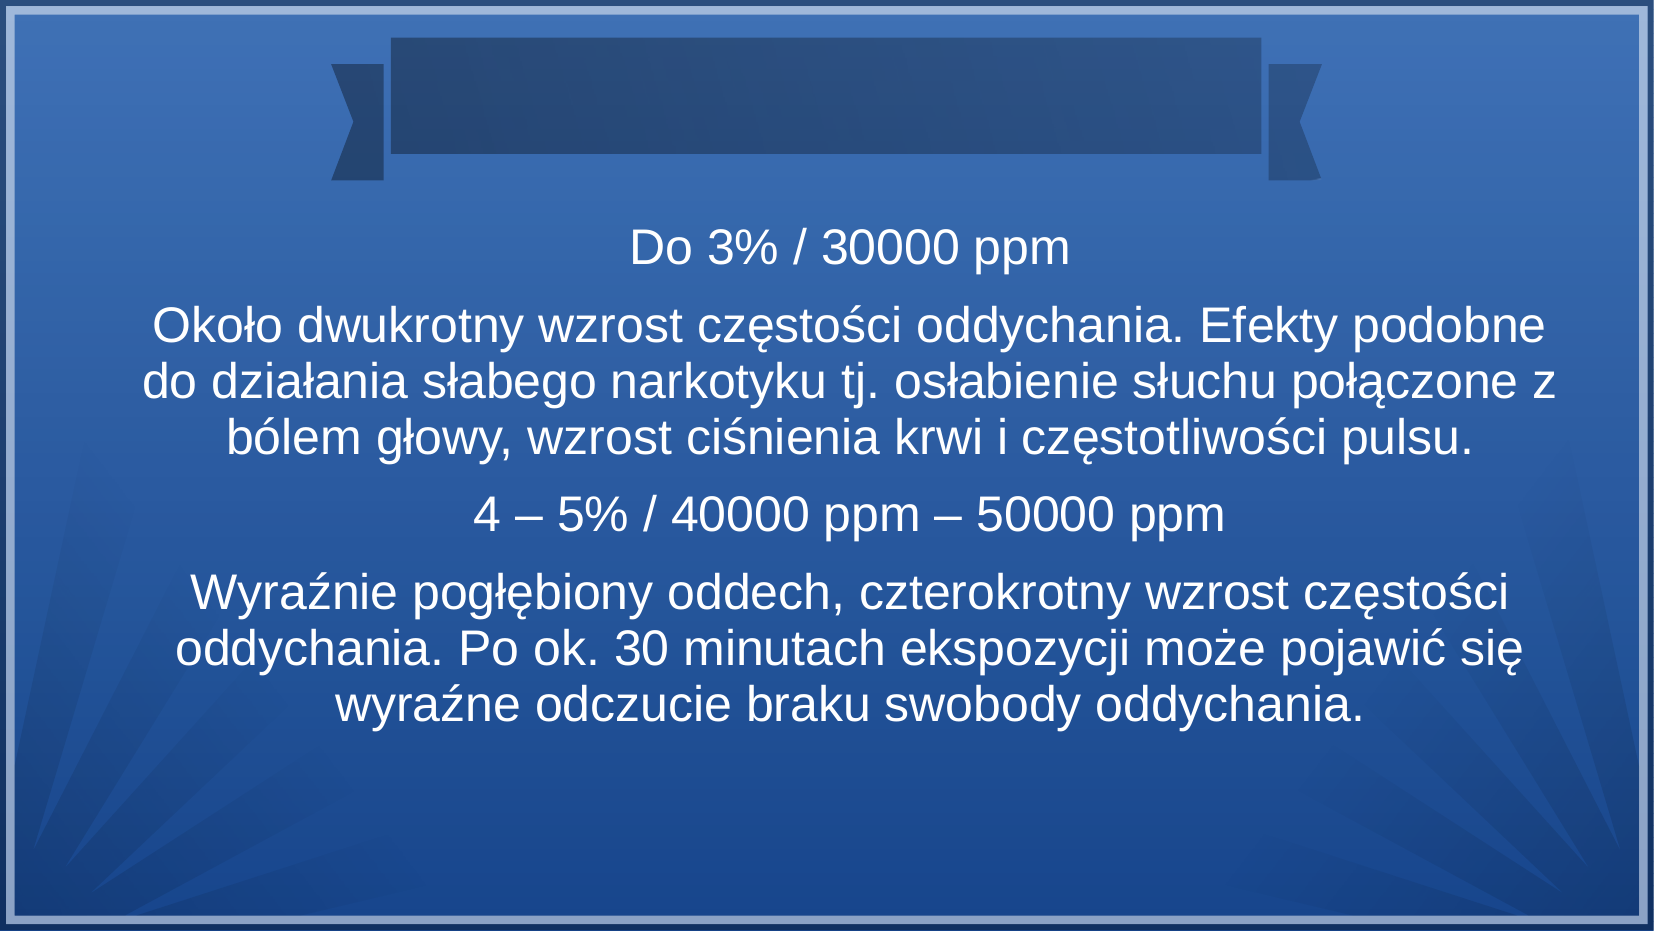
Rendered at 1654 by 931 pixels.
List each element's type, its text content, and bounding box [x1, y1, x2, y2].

list Do 3% / 30000 ppm Około dwukrotny wzrost częstości oddychania. Efekty podobne do działania słabego narkotyku tj. osłabienie słuchu połączone z bólem głowy, wzrost ciśnienia krwi i częstotliwości pulsu. 4 – 5% / 40000 ppm – 50000 ppm Wyraźnie pogłębiony oddech, czterokrotny wzrost częstości oddychania. Po ok. 30 minutach ekspozycji może pojawić się wyraźne odczucie braku swobody oddychania. [59, 141, 1571, 848]
